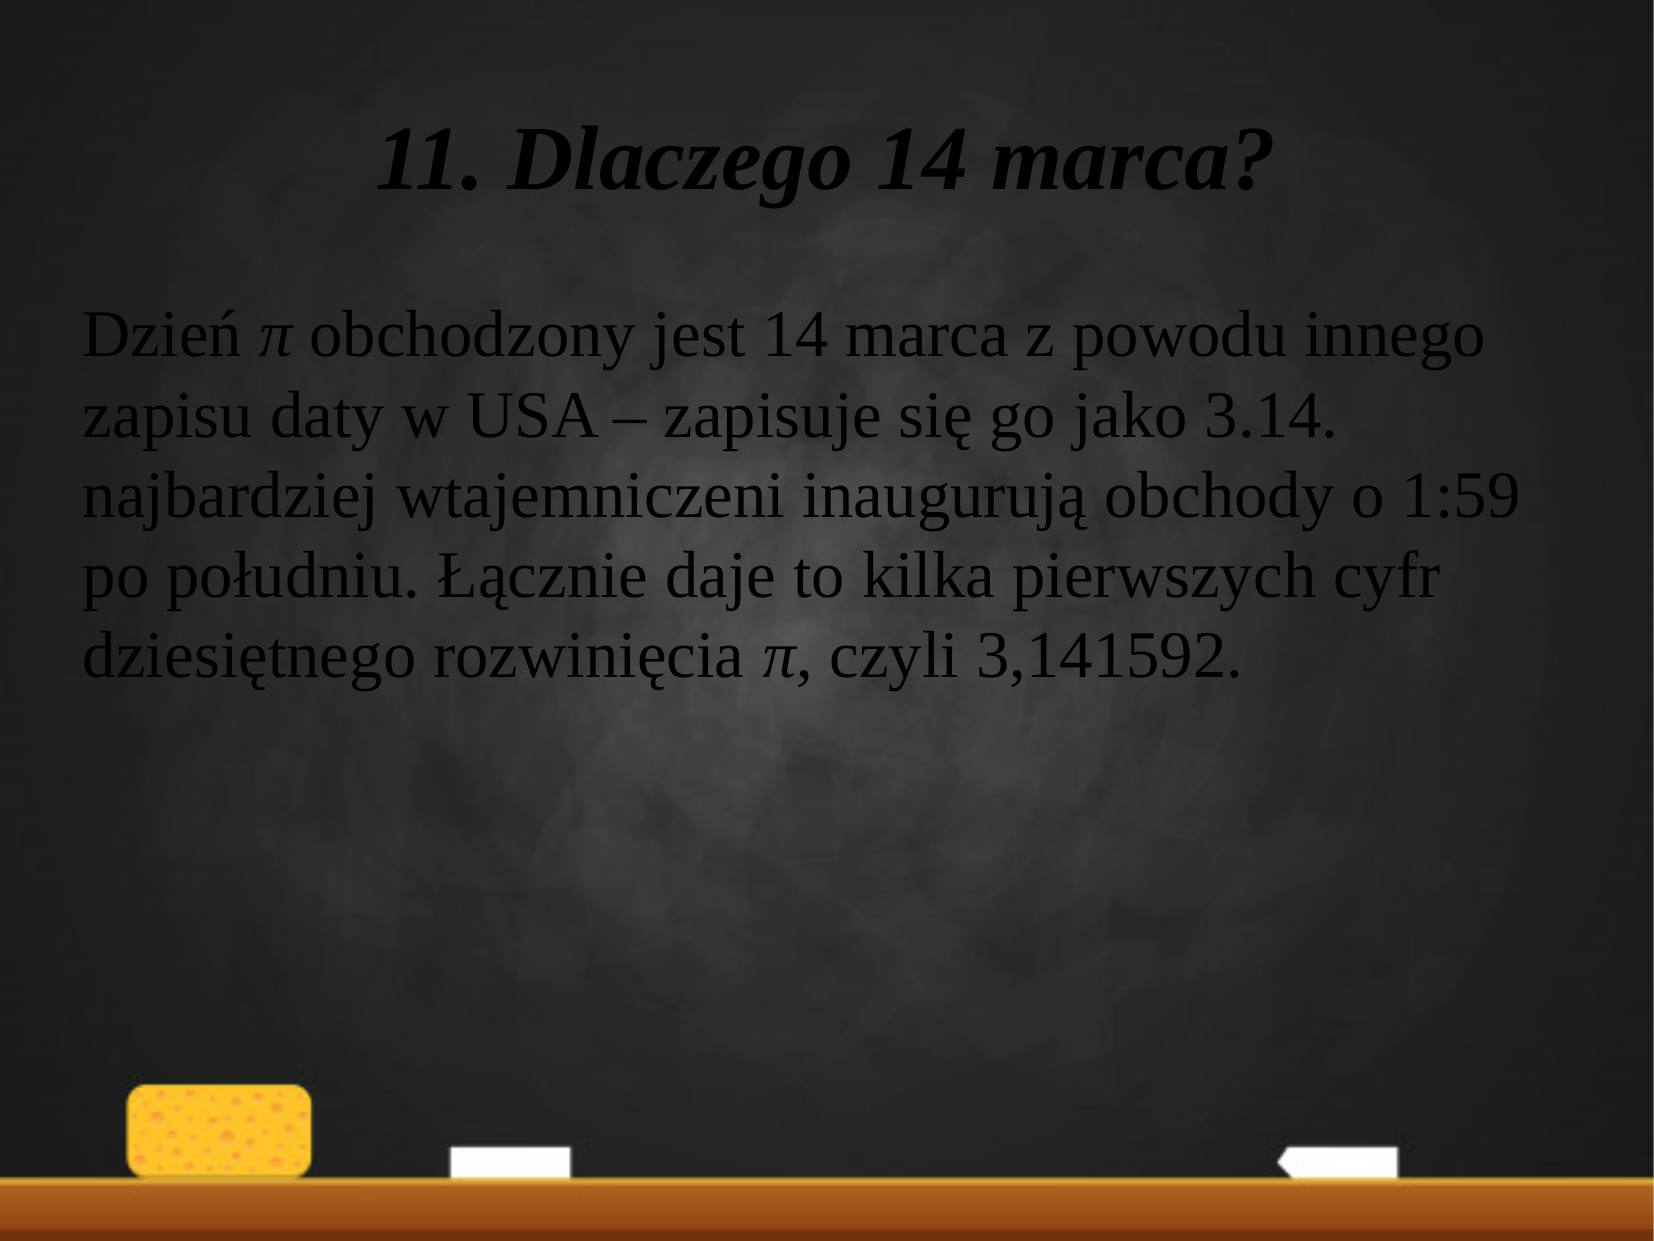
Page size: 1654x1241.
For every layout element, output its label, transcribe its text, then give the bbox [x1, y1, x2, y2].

title 11. Dlaczego 14 marca? [82, 49, 1571, 257]
list Dzień π obchodzony jest 14 marca z powodu innego zapisu daty w USA – zapisuje się go jako 3.14. najbardziej wtajemniczeni inaugurują obchody o 1:59 po południu. Łącznie daje to kilka pierwszych cyfr dziesiętnego rozwinięcia π, czyli 3,141592. [82, 290, 1571, 1109]
